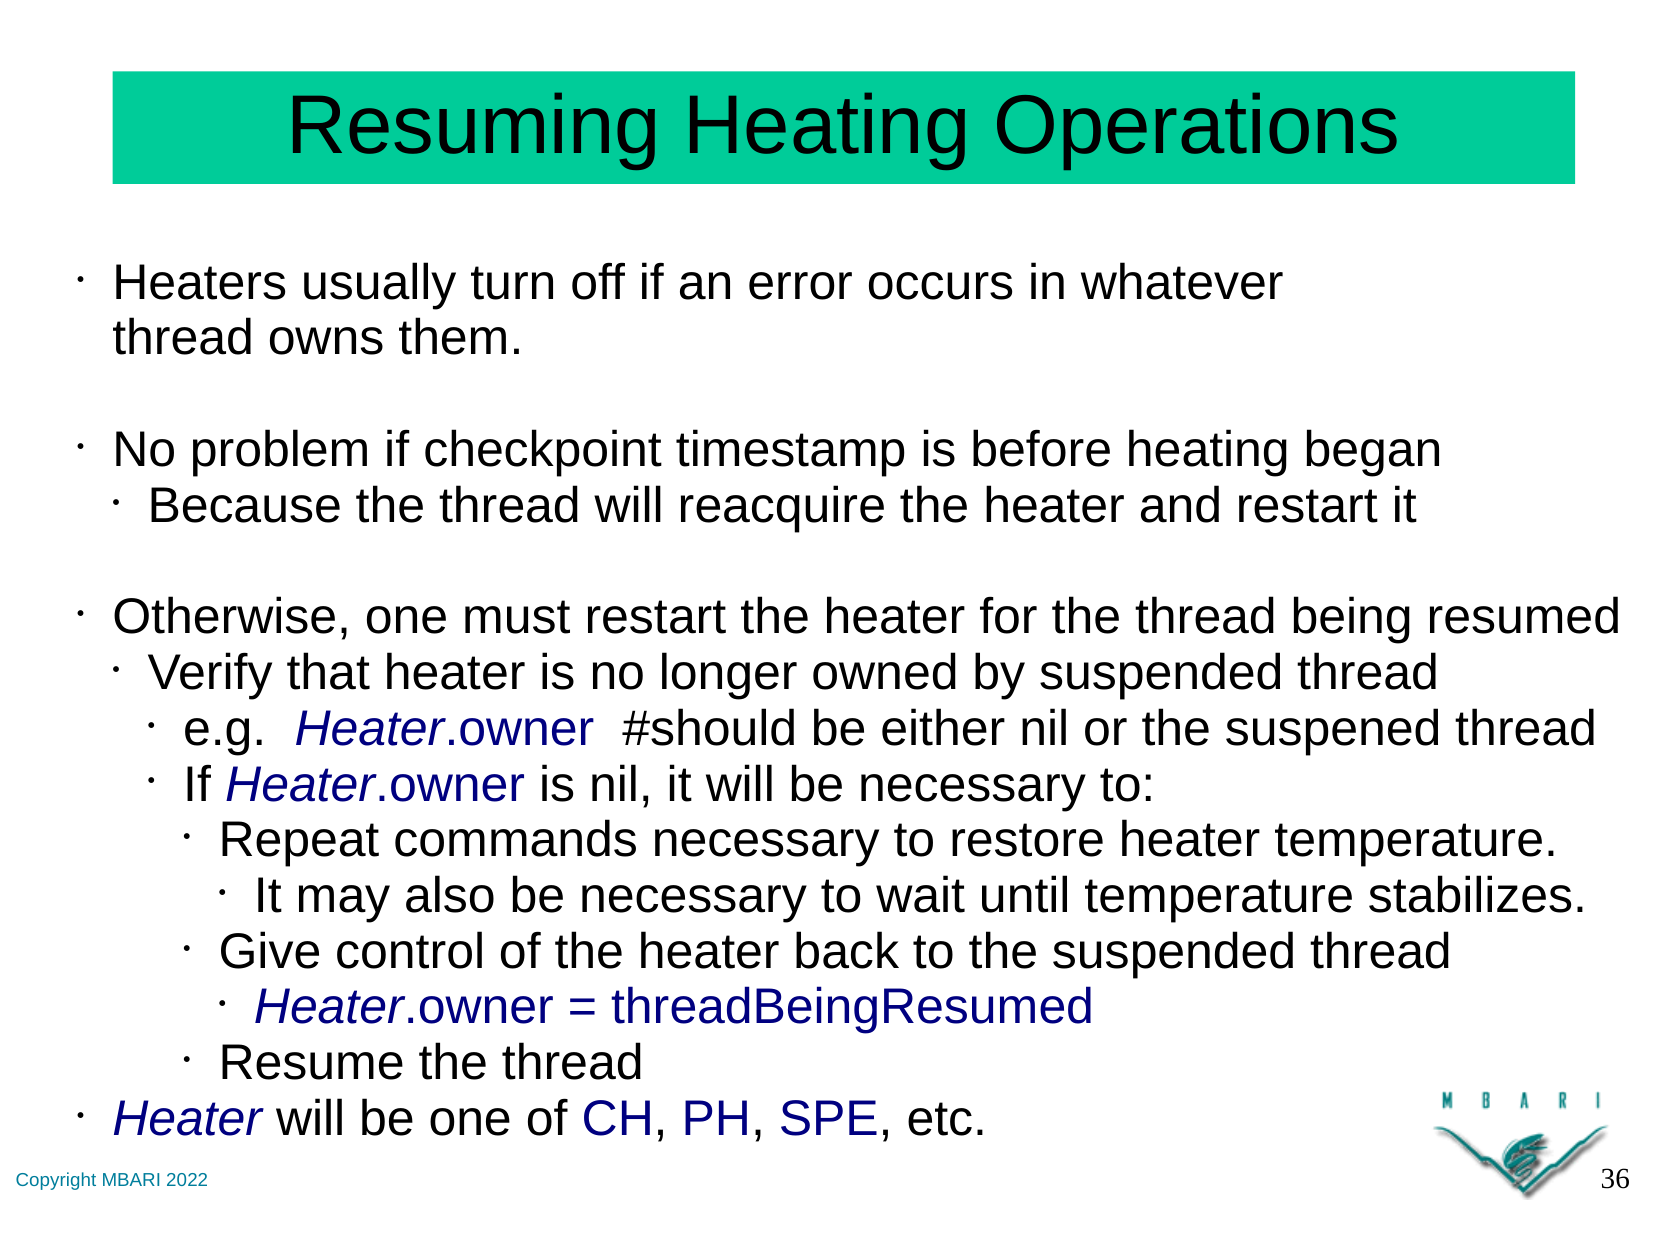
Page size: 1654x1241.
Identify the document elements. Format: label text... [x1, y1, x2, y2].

text_box Resuming Heating Operations [112, 71, 1576, 184]
picture [1426, 1154, 1613, 1200]
text_box Heaters usually turn off if an error occurs in whatever thread owns them. No problem if checkpoint timestamp is before heating began Because the thread will reacquire the heater and restart it Otherwise, one must restart the heater for the thread being resumed Verify that heater is no longer owned by suspended thread e.g. Heater.owner #should be either nil or the suspened thread If Heater.owner is nil, it will be necessary to: Repeat commands necessary to restore heater temperature. It may also be necessary to wait until temperature stabilizes. Give control of the heater back to the suspended thread Heater.owner = threadBeingResumed Resume the thread Heater will be one of CH, PH, SPE, etc. [26, 246, 1638, 1154]
